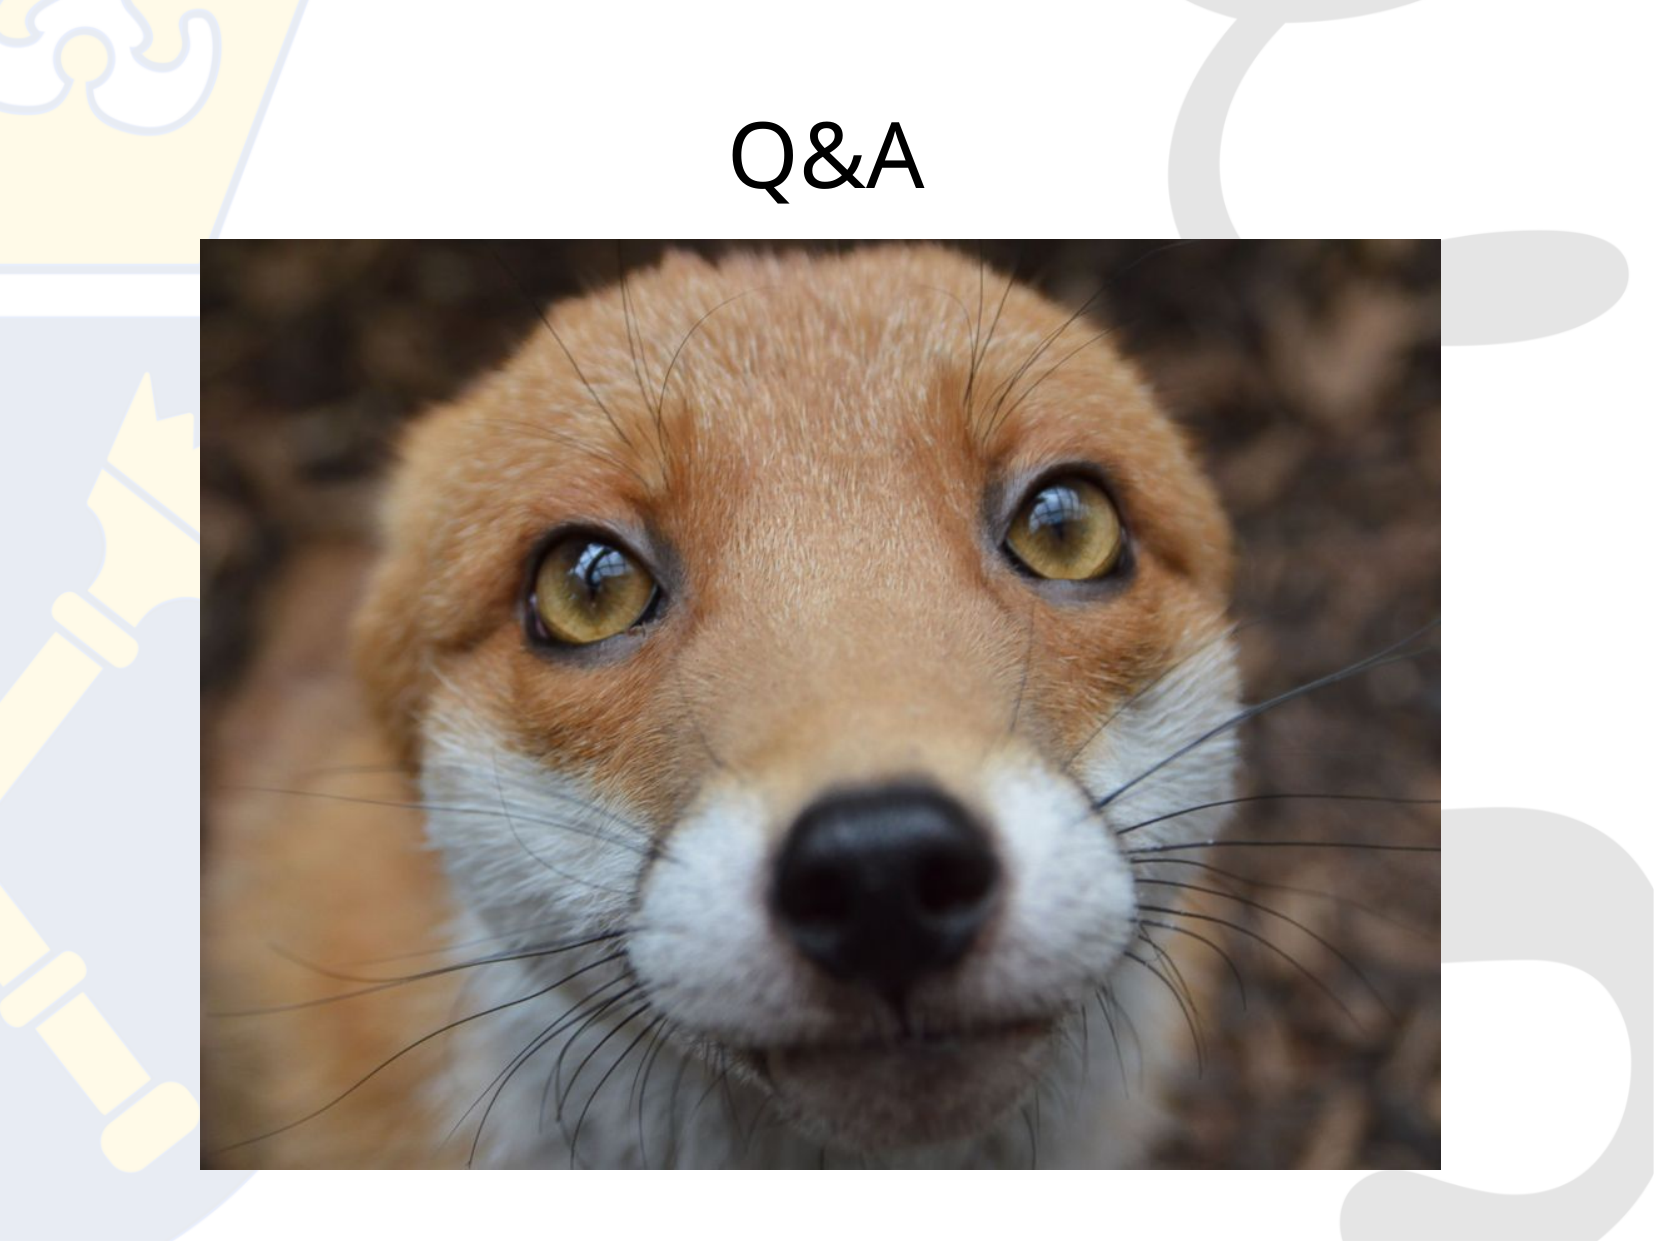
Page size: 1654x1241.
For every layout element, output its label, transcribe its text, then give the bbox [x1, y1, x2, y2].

title Q&A [82, 49, 1571, 257]
picture [0, 0, 1654, 1241]
